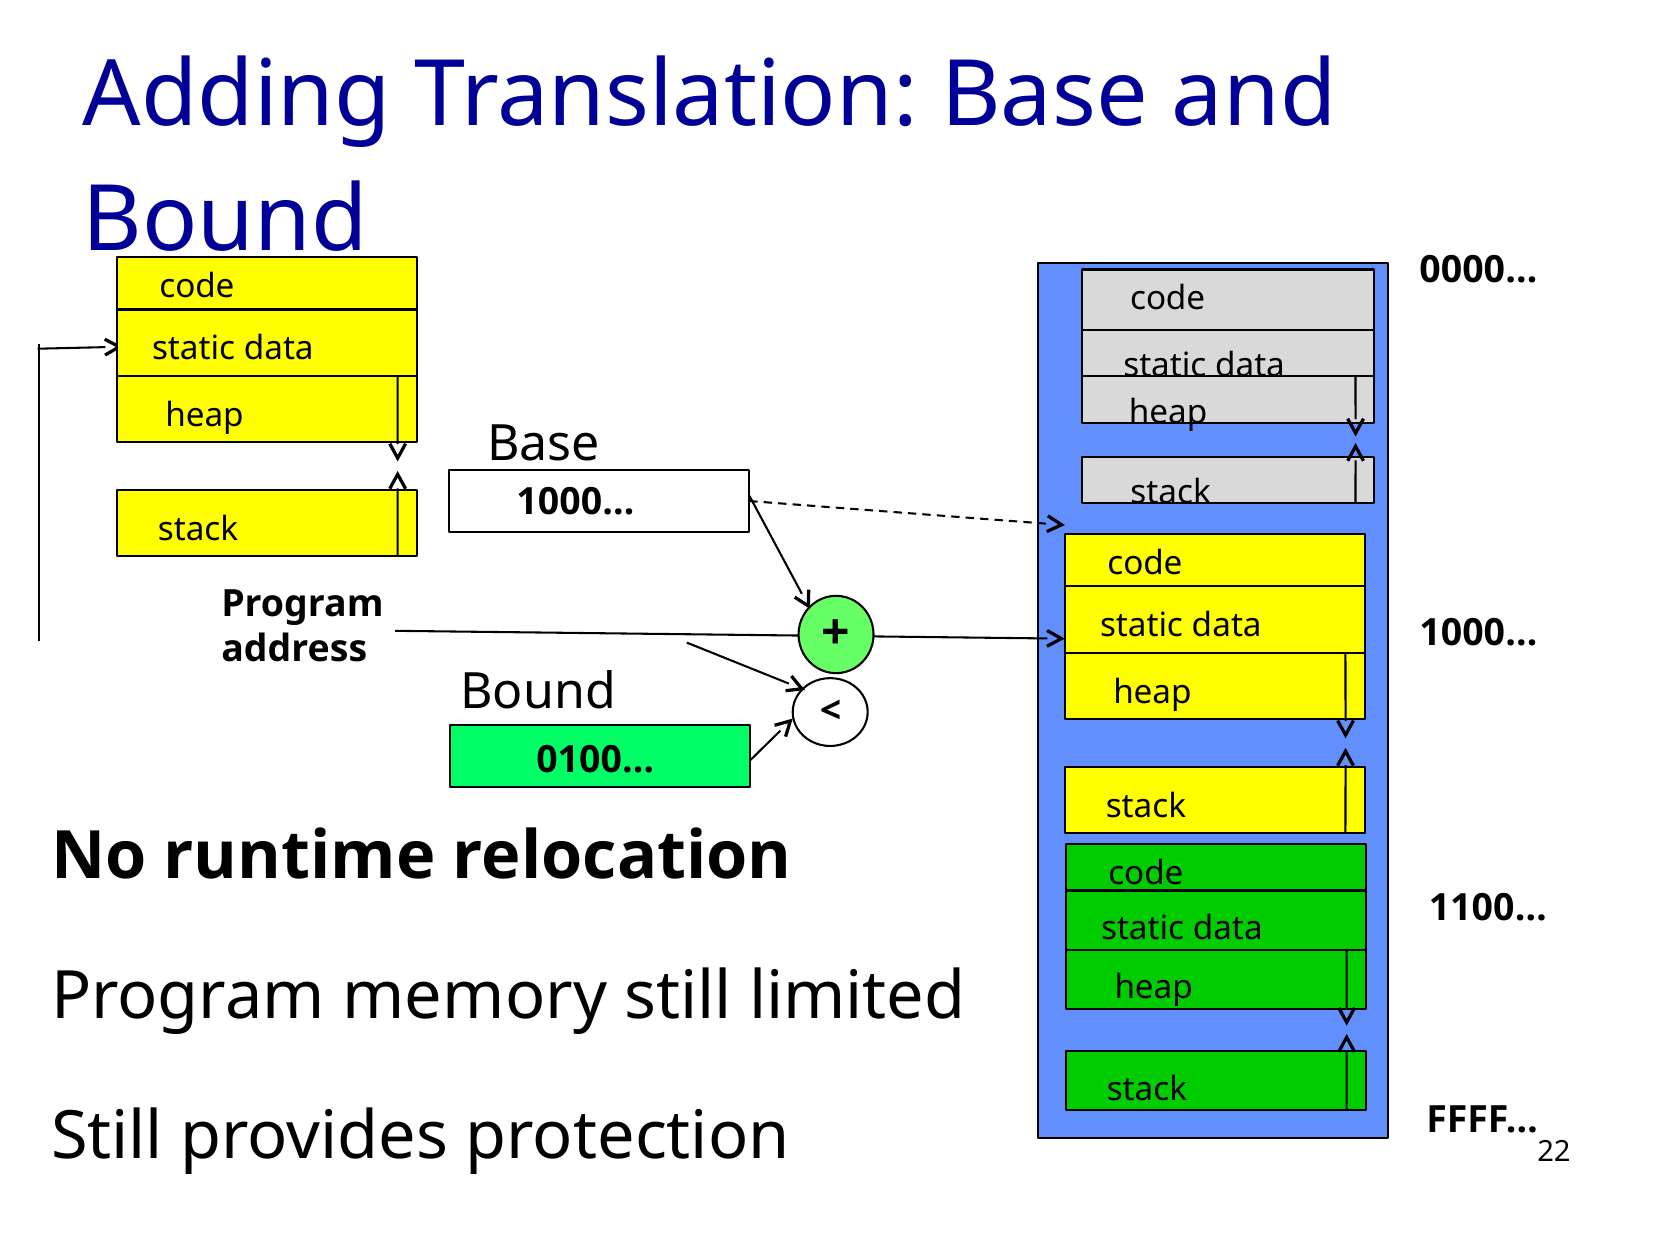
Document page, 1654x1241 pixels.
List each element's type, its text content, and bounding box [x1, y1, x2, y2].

text_box code [144, 257, 250, 309]
text_box stack [143, 499, 254, 555]
text_box code [1092, 534, 1198, 586]
text_box 1000… [501, 469, 650, 530]
text_box Base [472, 471, 501, 479]
text_box FFFF… [1411, 1087, 1554, 1148]
text_box stack [1091, 776, 1202, 832]
list No runtime relocation Program memory still limited Still provides protection [15, 811, 976, 1216]
text_box static data [1085, 595, 1277, 651]
text_box 1100… [1413, 875, 1562, 936]
text_box [450, 718, 793, 788]
text_box heap [1114, 383, 1223, 438]
text_box static data [137, 319, 329, 374]
text_box stack [1115, 463, 1226, 518]
text_box < [805, 678, 857, 739]
text_box [40, 257, 417, 462]
text_box 0100… [521, 727, 670, 788]
text_box 0000… [1404, 237, 1553, 298]
text_box Program address [206, 571, 399, 677]
text_box heap [1099, 957, 1208, 1013]
text_box Base [472, 403, 615, 469]
text_box [749, 262, 1388, 1138]
text_box [817, 668, 855, 674]
text_box [395, 611, 806, 658]
text_box heap [1098, 662, 1207, 718]
text_box 1000… [1404, 600, 1553, 661]
text_box static data [1108, 336, 1301, 376]
title Adding Translation: Base and Bound [82, 49, 1571, 257]
text_box + [806, 592, 865, 668]
text_box [686, 642, 805, 691]
text_box static data [1086, 898, 1278, 949]
text_box Bound [445, 651, 631, 727]
text_box code [1115, 269, 1220, 325]
text_box stack [1092, 1059, 1203, 1115]
text_box heap [150, 385, 259, 441]
text_box [116, 470, 417, 557]
text_box code [1093, 844, 1199, 890]
